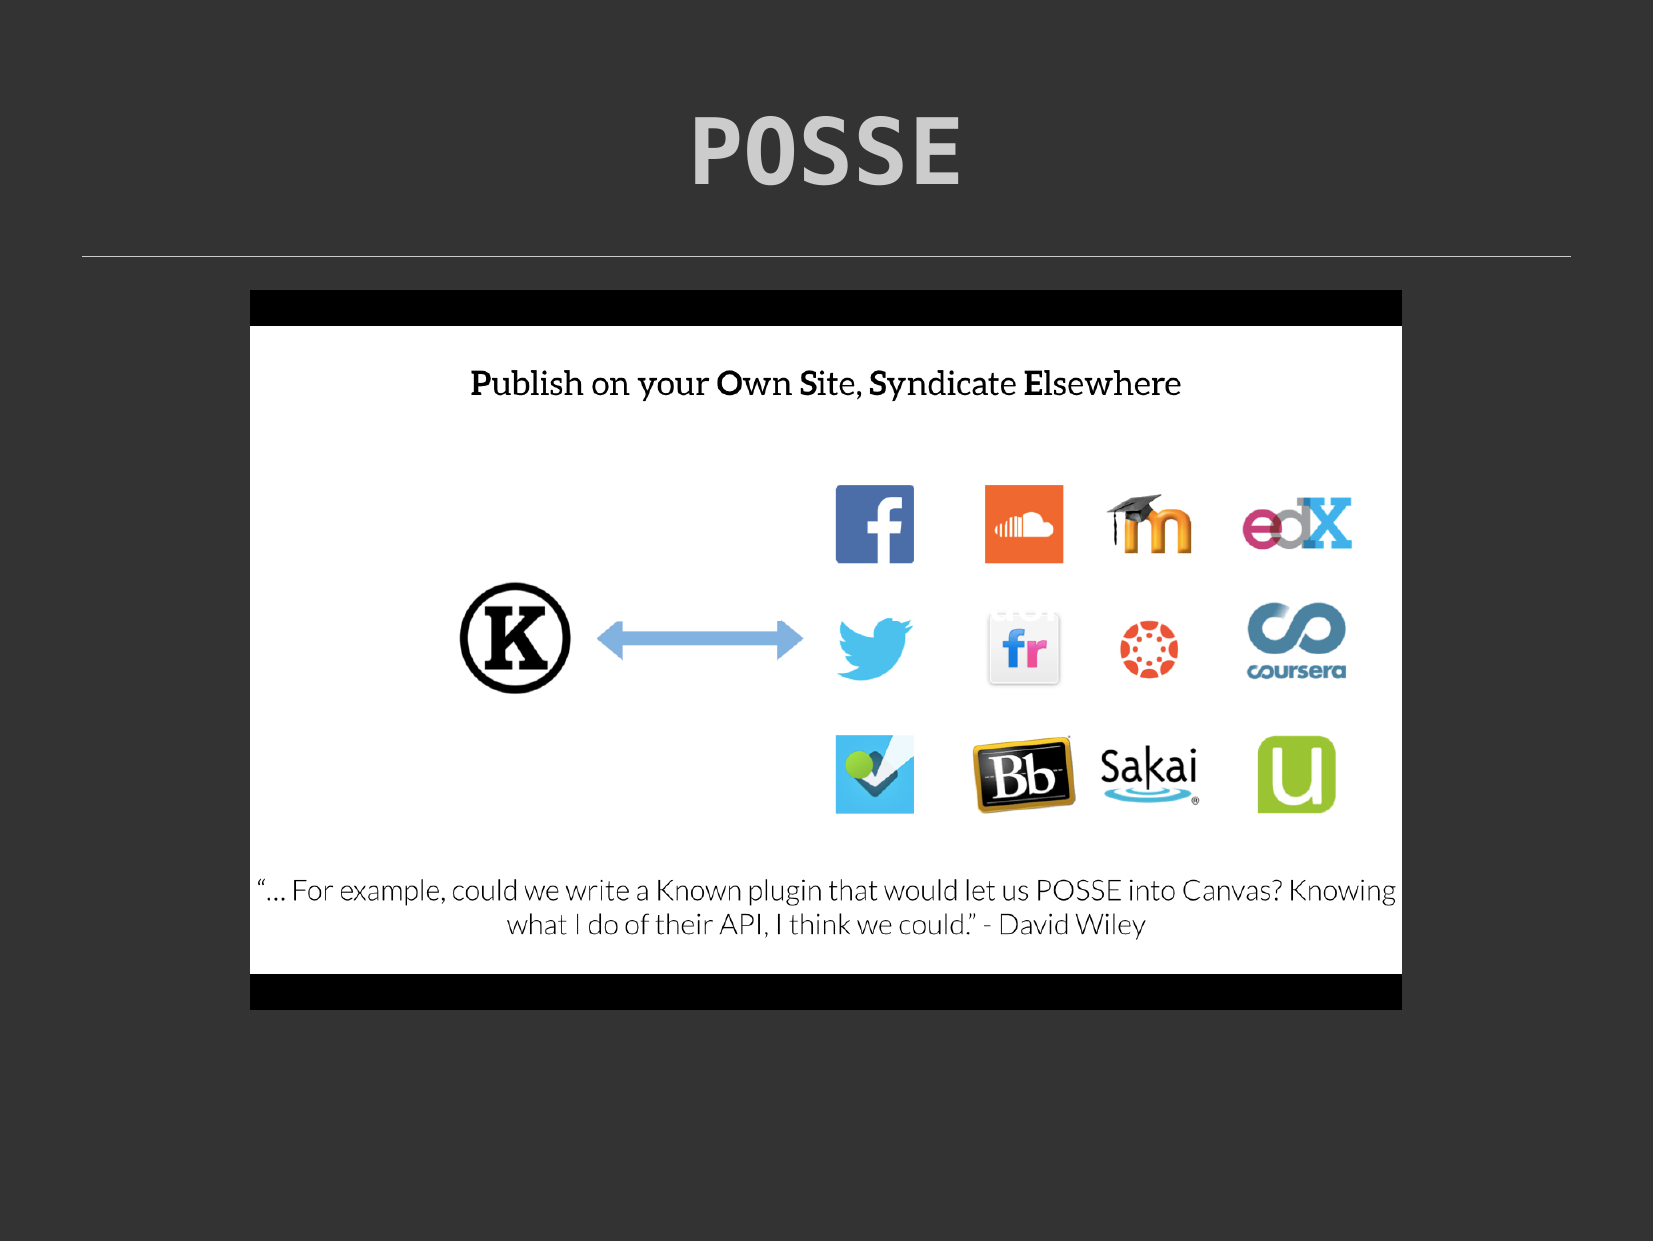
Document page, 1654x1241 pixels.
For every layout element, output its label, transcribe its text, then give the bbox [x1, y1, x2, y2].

picture [250, 290, 1402, 1010]
text_box Cooler Master Seidon [587, 572, 1088, 687]
title POSSE [82, 49, 1571, 257]
